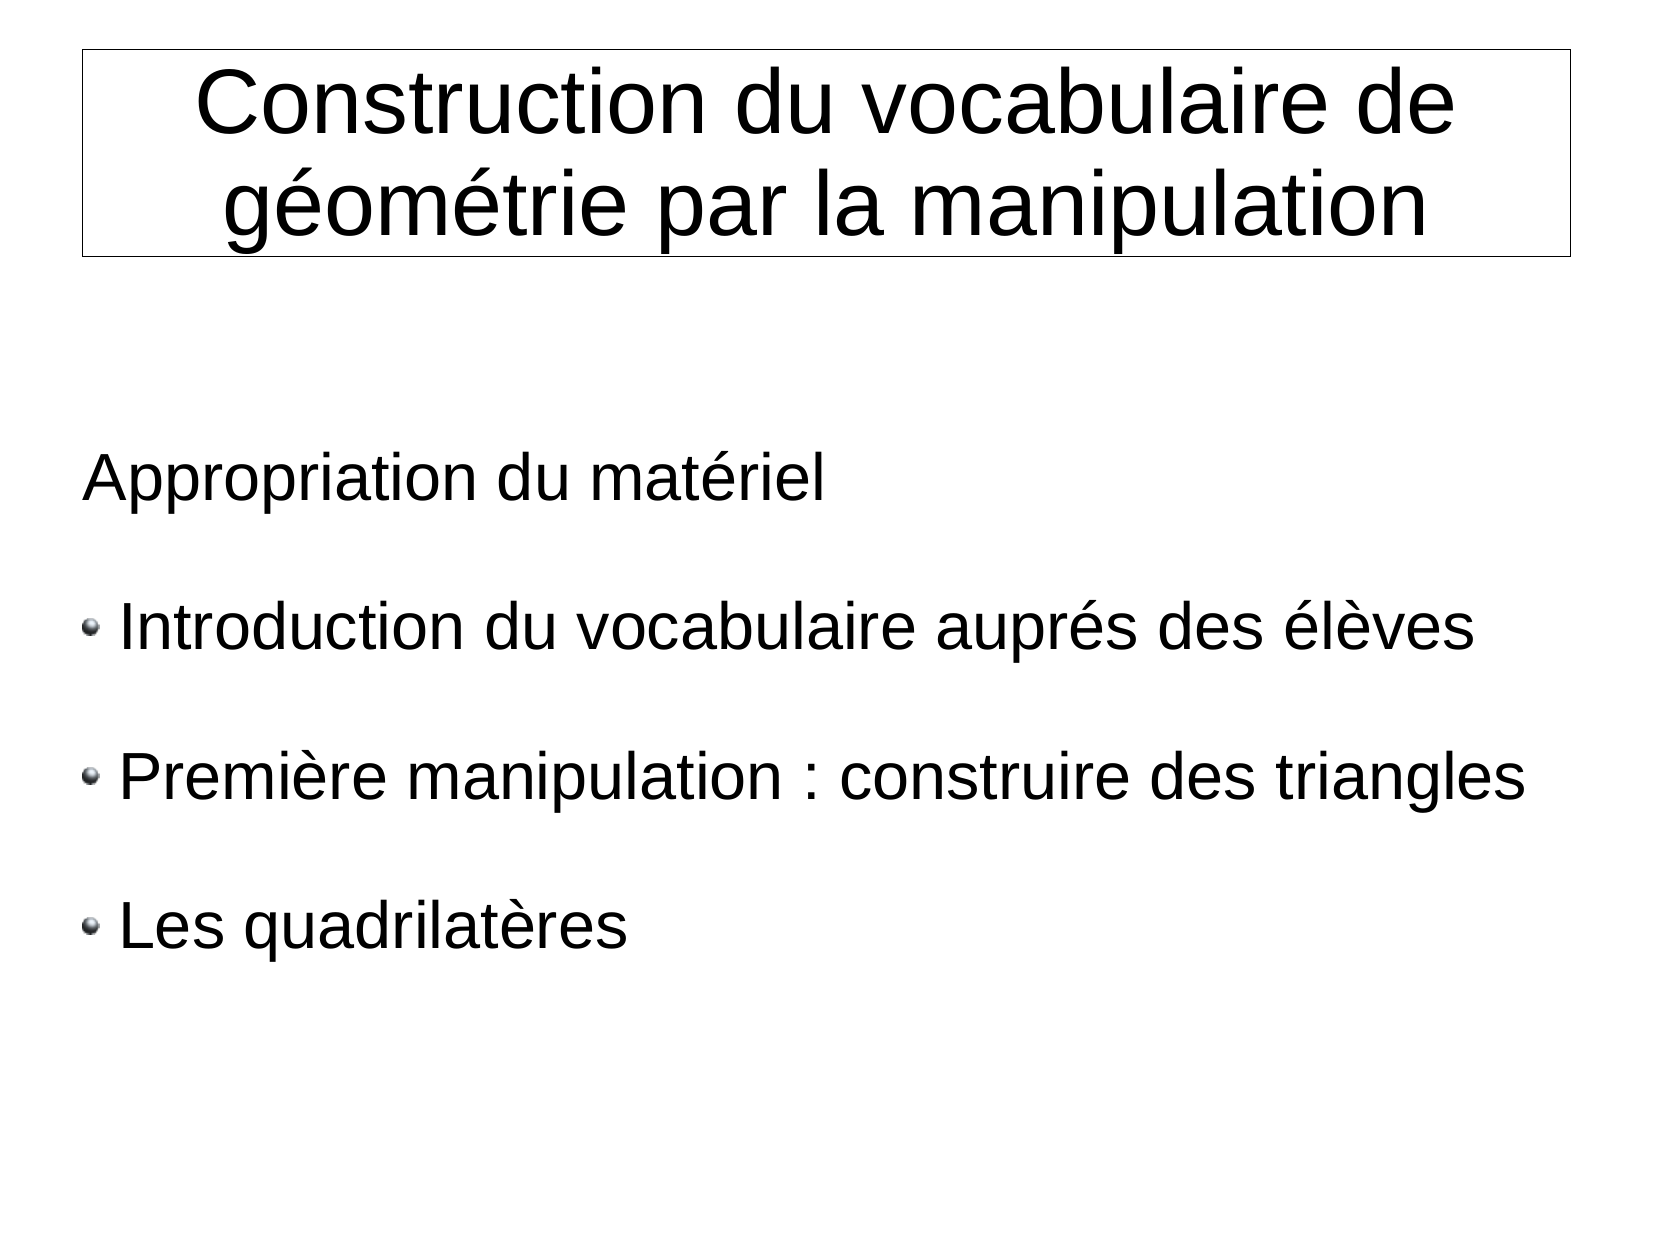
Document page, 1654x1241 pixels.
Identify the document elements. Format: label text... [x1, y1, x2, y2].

title Construction du vocabulaire de géométrie par la manipulation [82, 49, 1571, 257]
subtitle Appropriation du matériel Introduction du vocabulaire auprés des élèves Première manipulation : construire des triangles Les quadrilatères [82, 290, 1571, 1109]
